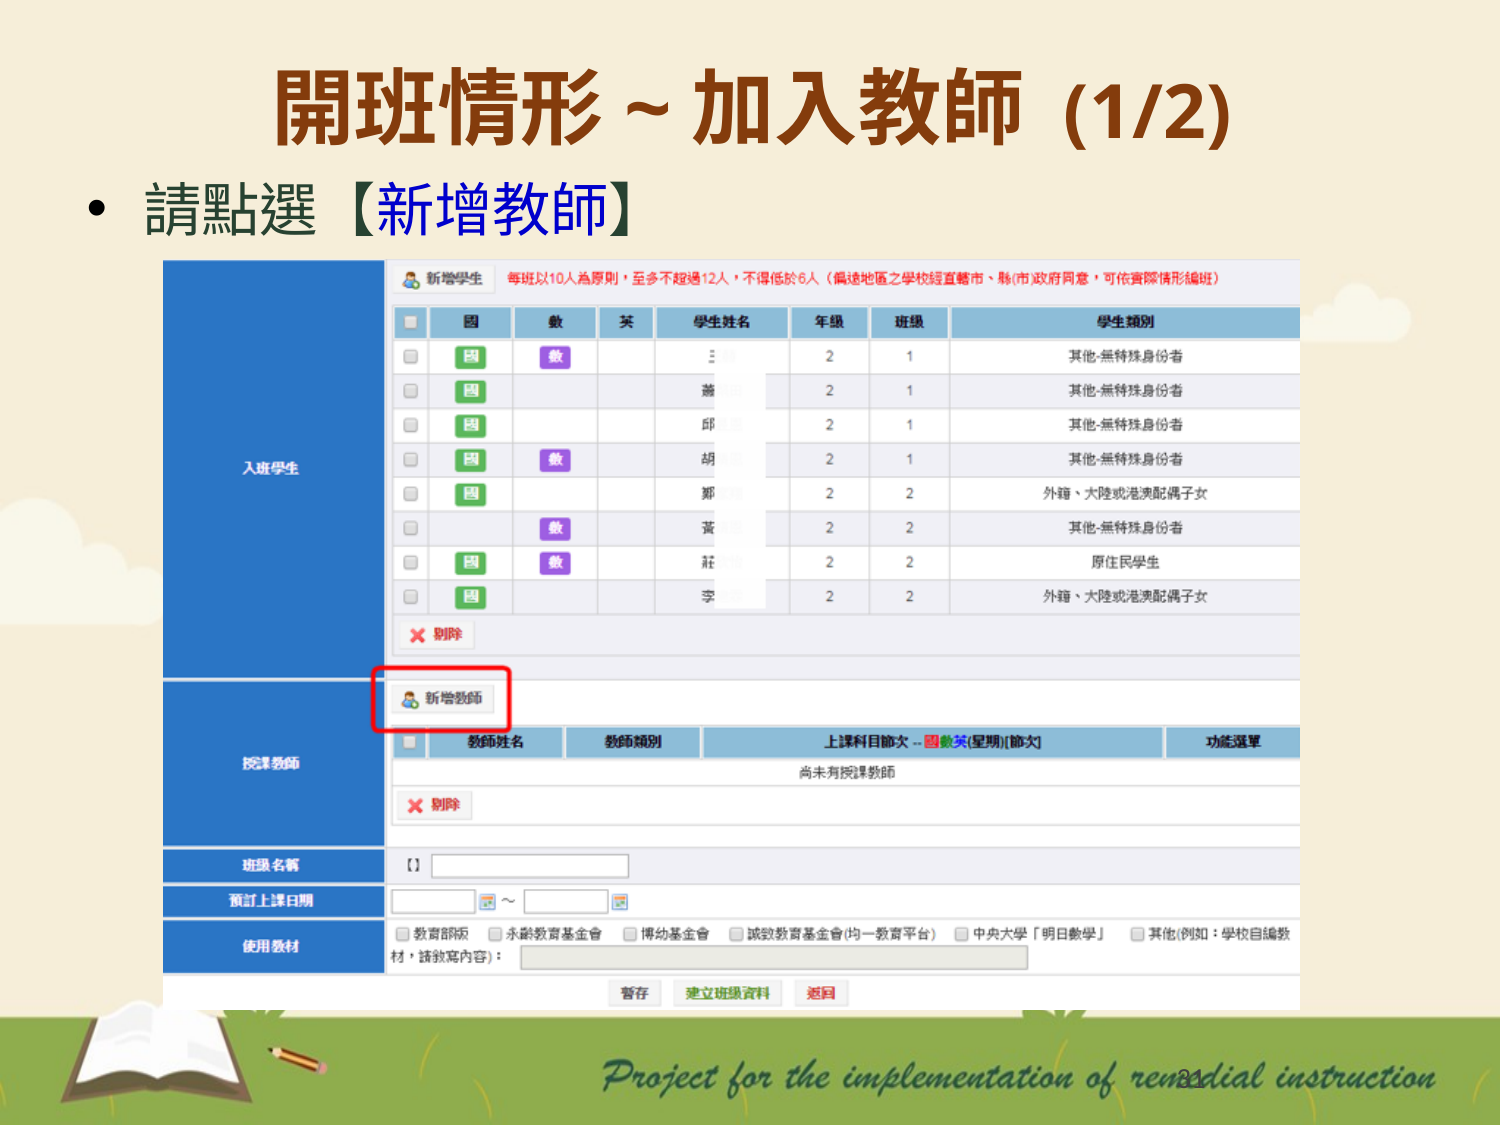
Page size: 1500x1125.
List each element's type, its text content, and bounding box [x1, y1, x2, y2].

title 開班情形~加入教師 (1/2) [13, 45, 1491, 178]
text_box 請點選【新增教師】 [72, 178, 1430, 250]
text_box [1161, 1046, 1499, 1107]
picture [163, 260, 1300, 1010]
